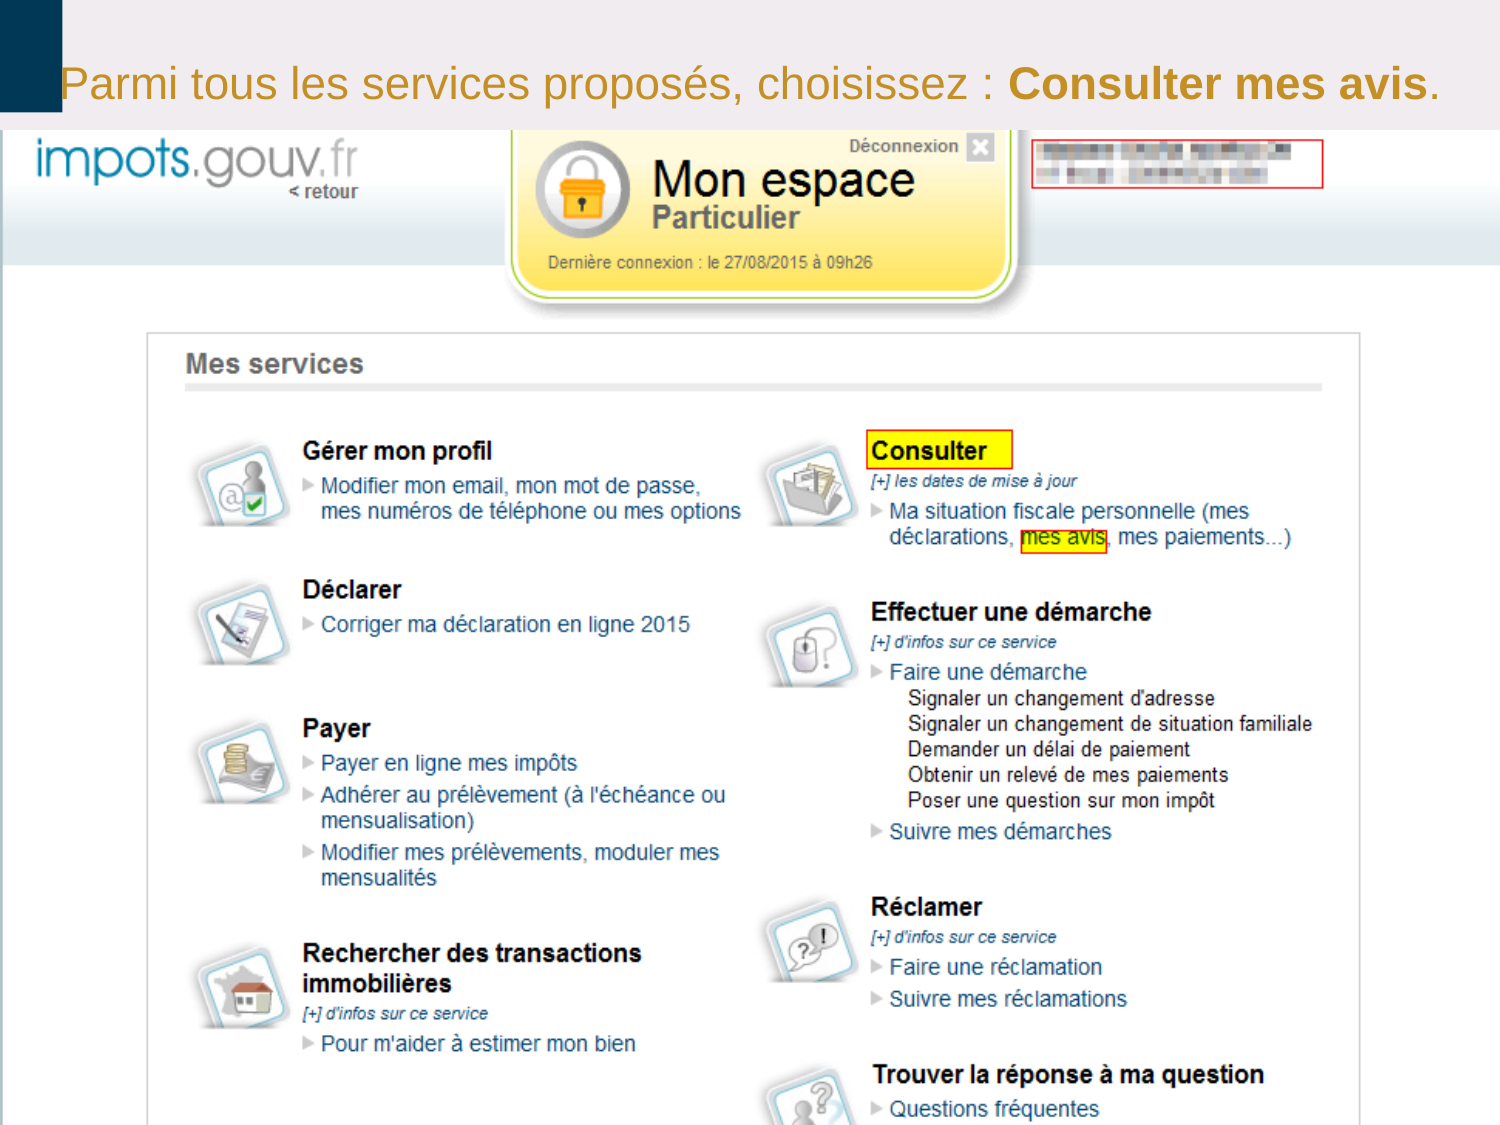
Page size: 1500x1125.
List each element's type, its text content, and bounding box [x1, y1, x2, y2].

title Parmi tous les services proposés, choisissez : Consulter mes avis. [59, 29, 1477, 130]
picture [0, 130, 1500, 1125]
